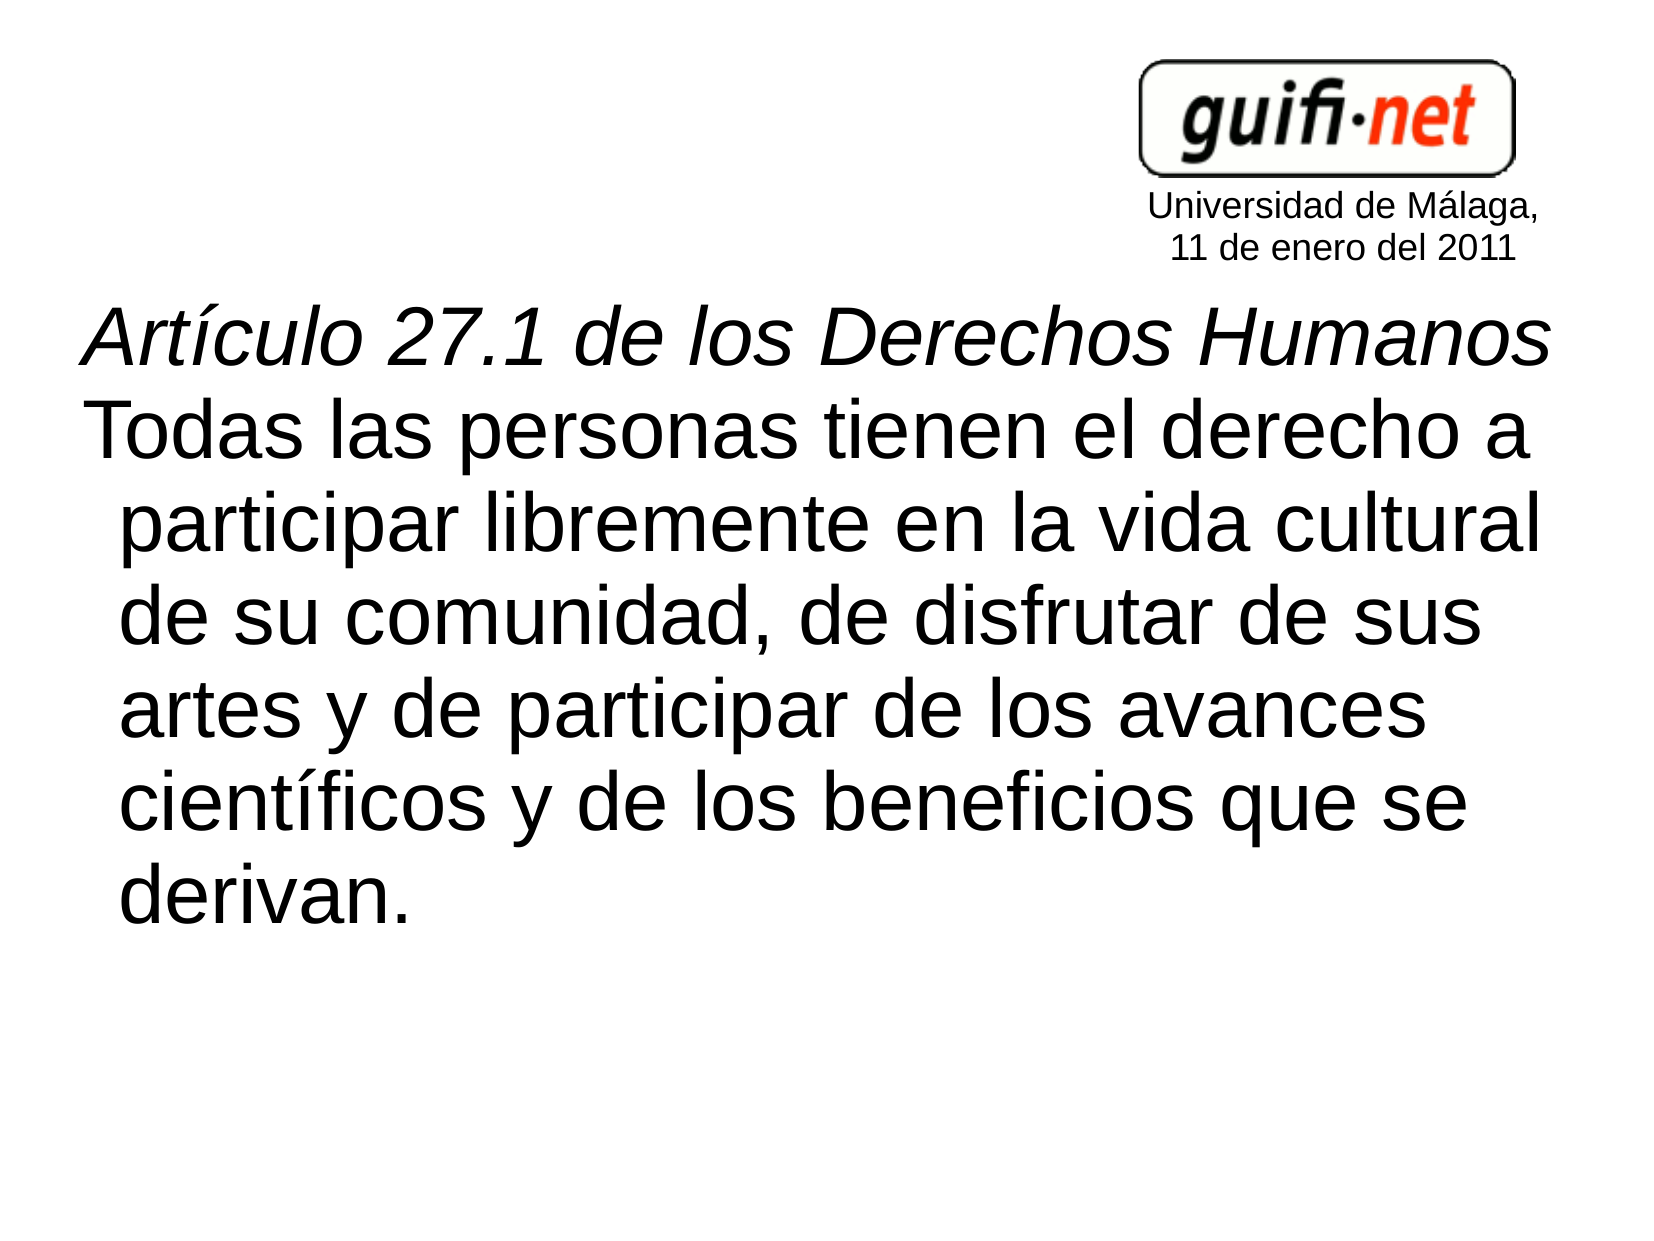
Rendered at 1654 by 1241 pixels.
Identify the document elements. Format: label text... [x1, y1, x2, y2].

text_box Universidad de Málaga, 11 de enero del 2011 [1033, 177, 1654, 277]
picture [1137, 59, 1516, 177]
